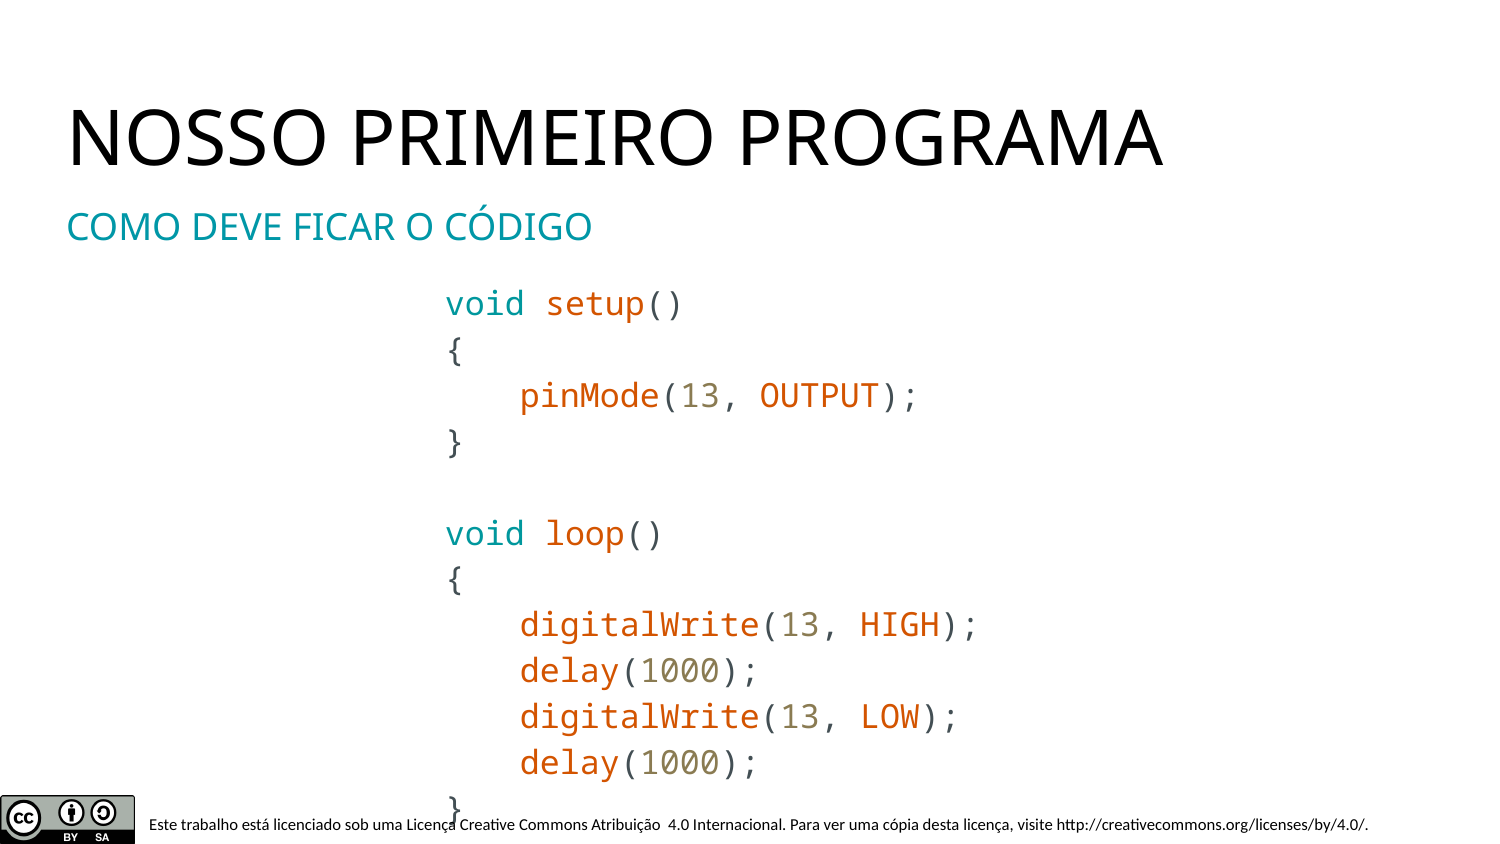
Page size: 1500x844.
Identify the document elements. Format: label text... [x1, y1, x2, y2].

text_box Este trabalho está licenciado sob uma Licença Creative Commons Atribuição 4.0 Internacional. Para ver uma cópia desta licença, visite http://creativecommons.org/licenses/by/4.0/. [135, 795, 1500, 844]
picture [0, 795, 135, 844]
text_box void setup() { pinMode(13, OUTPUT); } void loop() { digitalWrite(13, HIGH); delay(1000); digitalWrite(13, LOW); delay(1000); } [430, 261, 1070, 769]
title COMO DEVE FICAR O CÓDIGO [51, 187, 1449, 282]
title NOSSO PRIMEIRO PROGRAMA [51, 72, 1449, 167]
